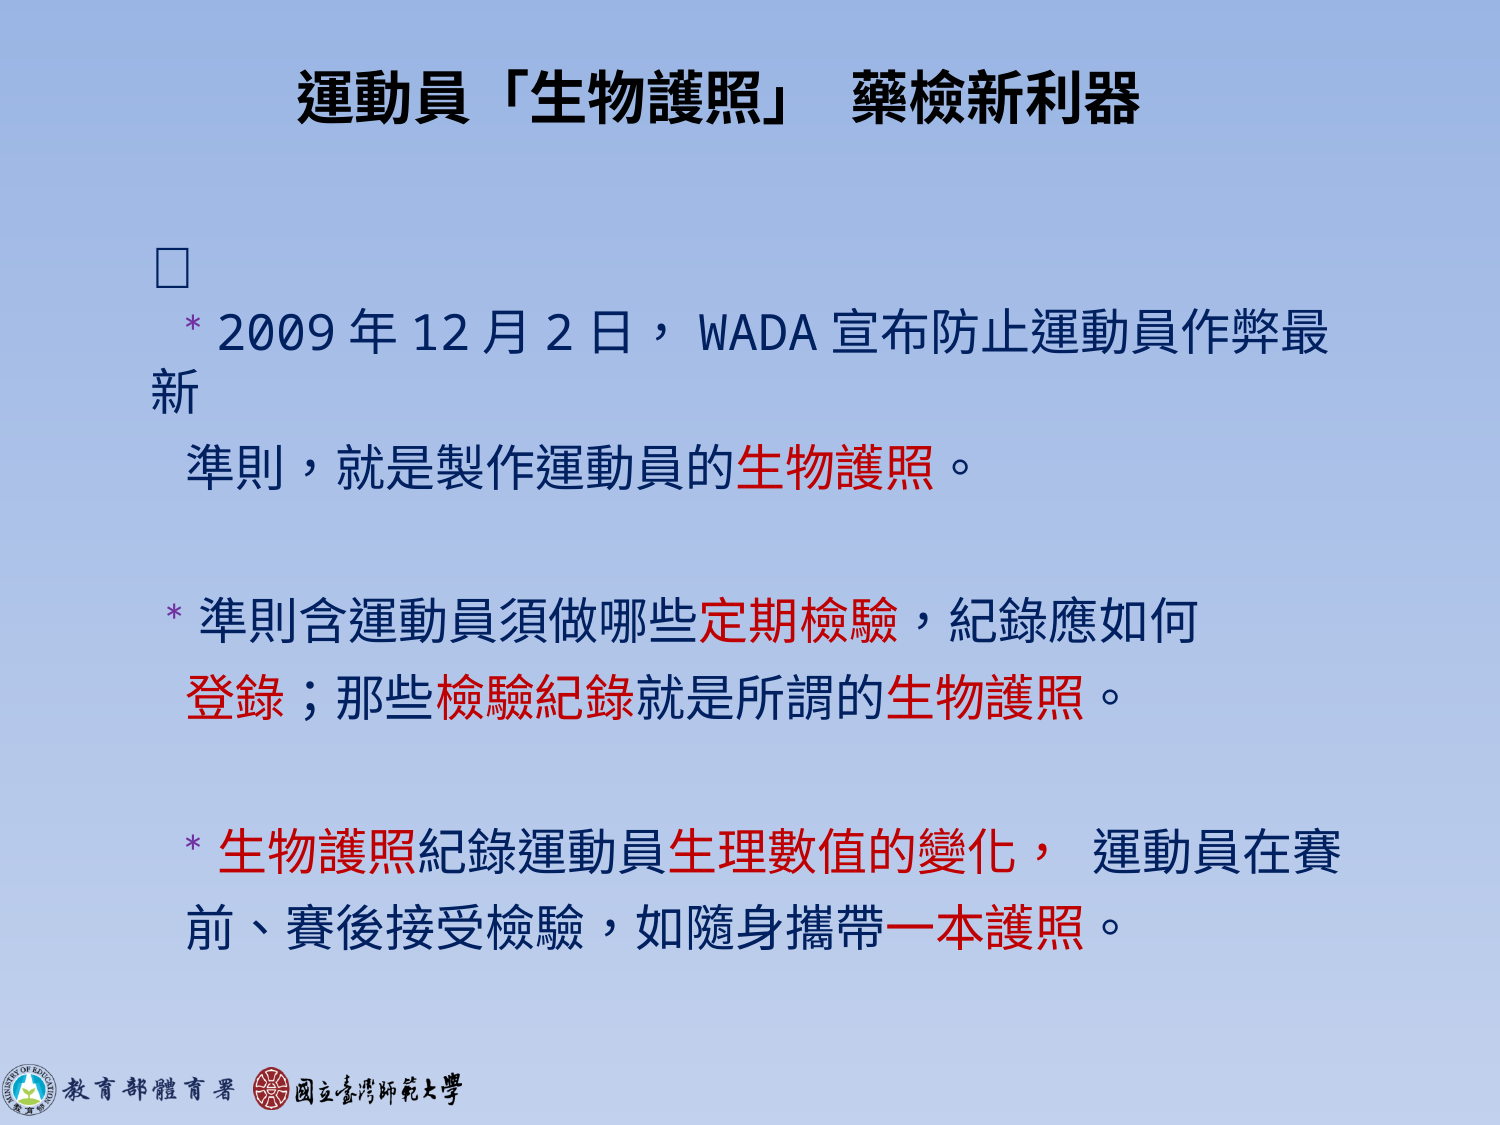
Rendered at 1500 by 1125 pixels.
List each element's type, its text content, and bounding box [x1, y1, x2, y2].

title 運動員「生物護照」 藥檢新利器 [100, 19, 1338, 173]
subtitle  * 2009年12月2日，WADA宣布防止運動員作弊最新 準則，就是製作運動員的生物護照。 *準則含運動員須做哪些定期檢驗，紀錄應如何 登錄；那些檢驗紀錄就是所謂的生物護照。 *生物護照紀錄運動員生理數值的變化， 運動員在賽 前、賽後接受檢驗，如隨身攜帶一本護照。 [128, 222, 1365, 398]
